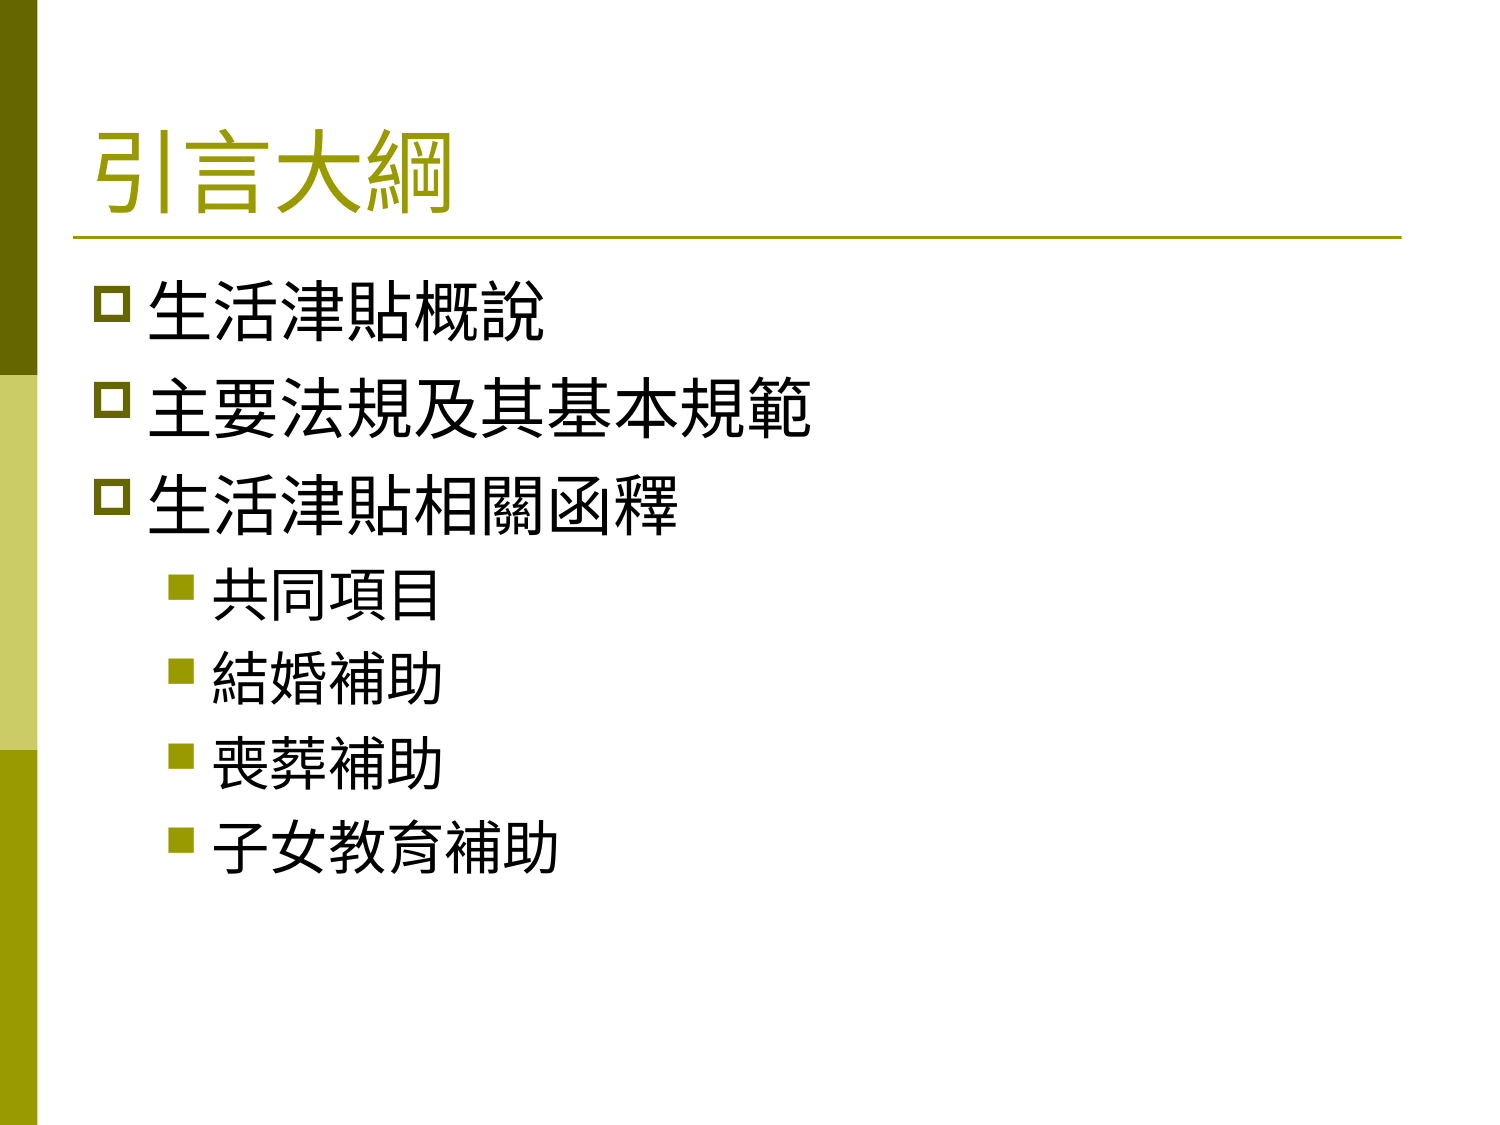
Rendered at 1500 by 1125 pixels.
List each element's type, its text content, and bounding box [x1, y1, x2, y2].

title 引言大綱 [75, 45, 1426, 233]
list 生活津貼概說 主要法規及其基本規範 生活津貼相關函釋 共同項目 結婚補助 喪葬補助 子女教育補助 [75, 262, 1426, 1006]
